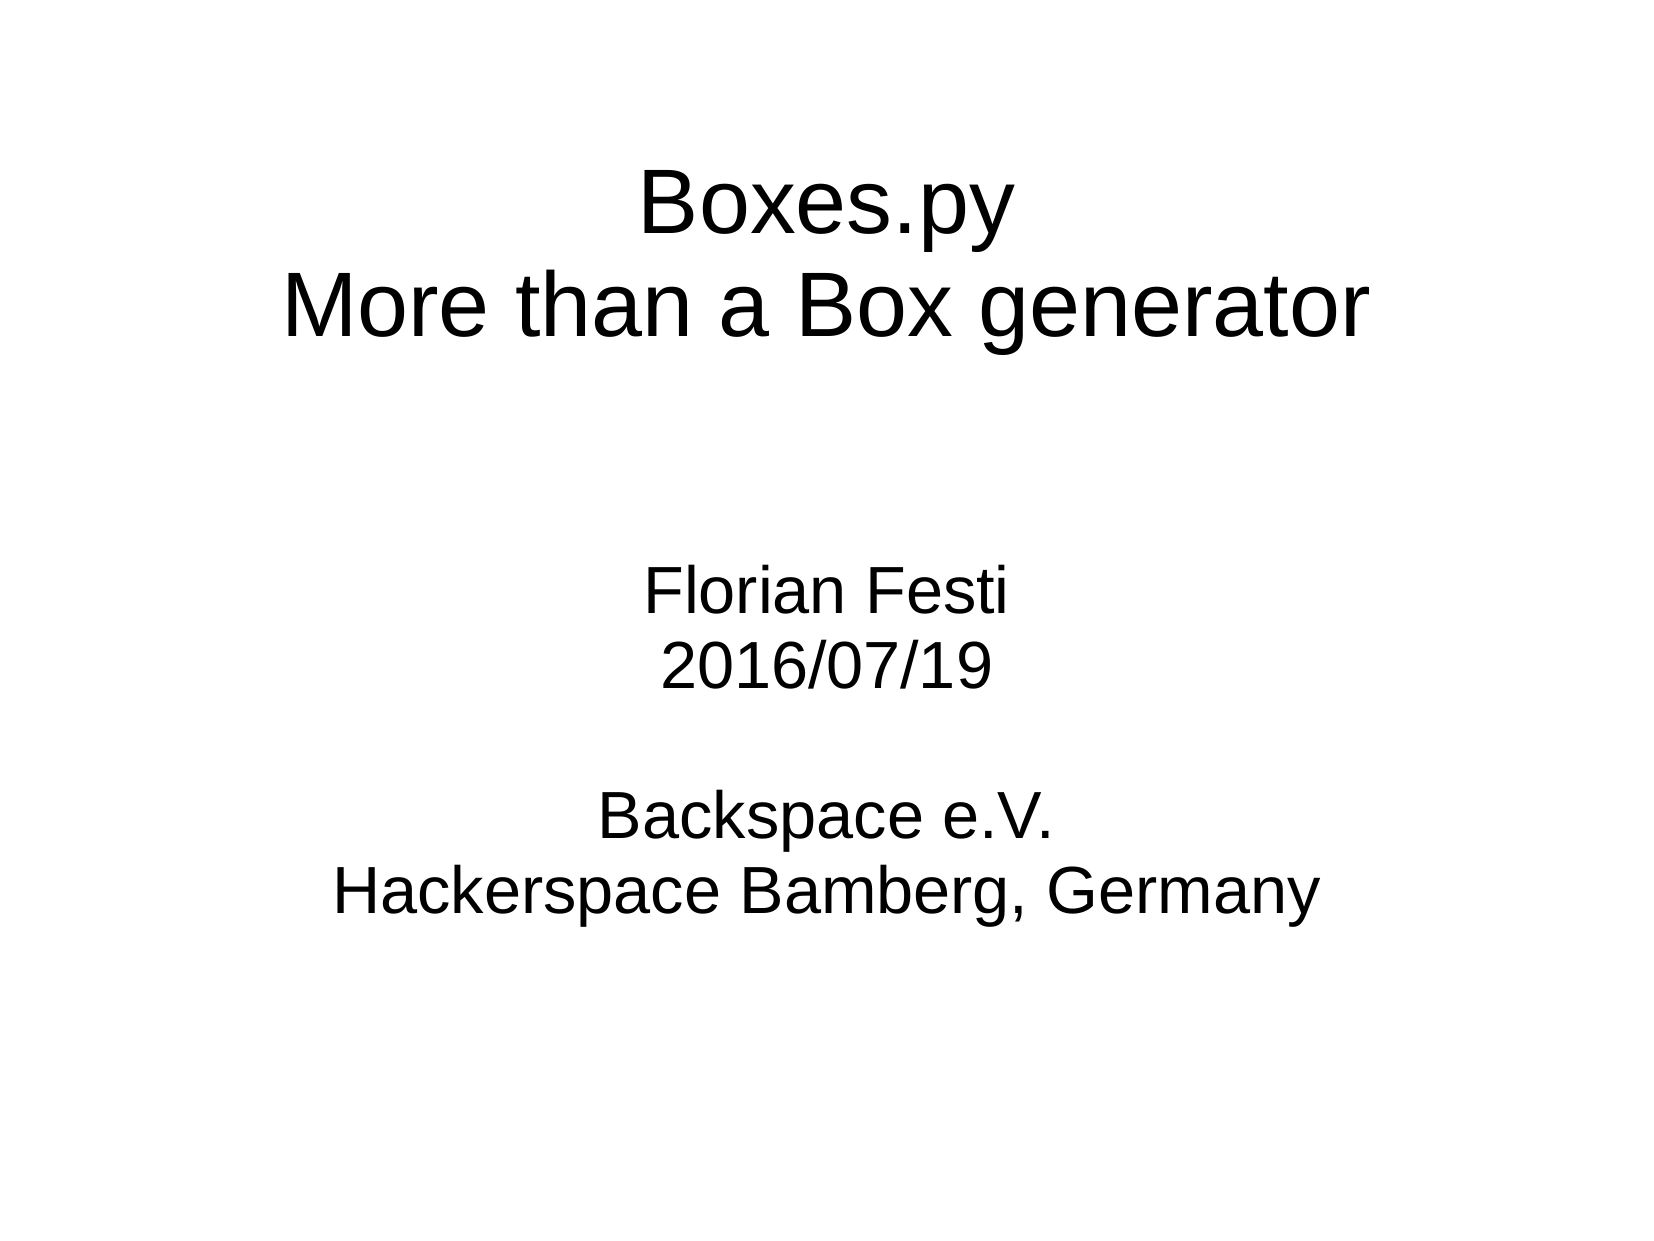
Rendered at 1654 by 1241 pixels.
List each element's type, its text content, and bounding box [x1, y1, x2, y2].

subtitle Florian Festi 2016/07/19 Backspace e.V. Hackerspace Bamberg, Germany [82, 380, 1571, 1101]
title Boxes.py More than a Box generator [82, 149, 1571, 357]
